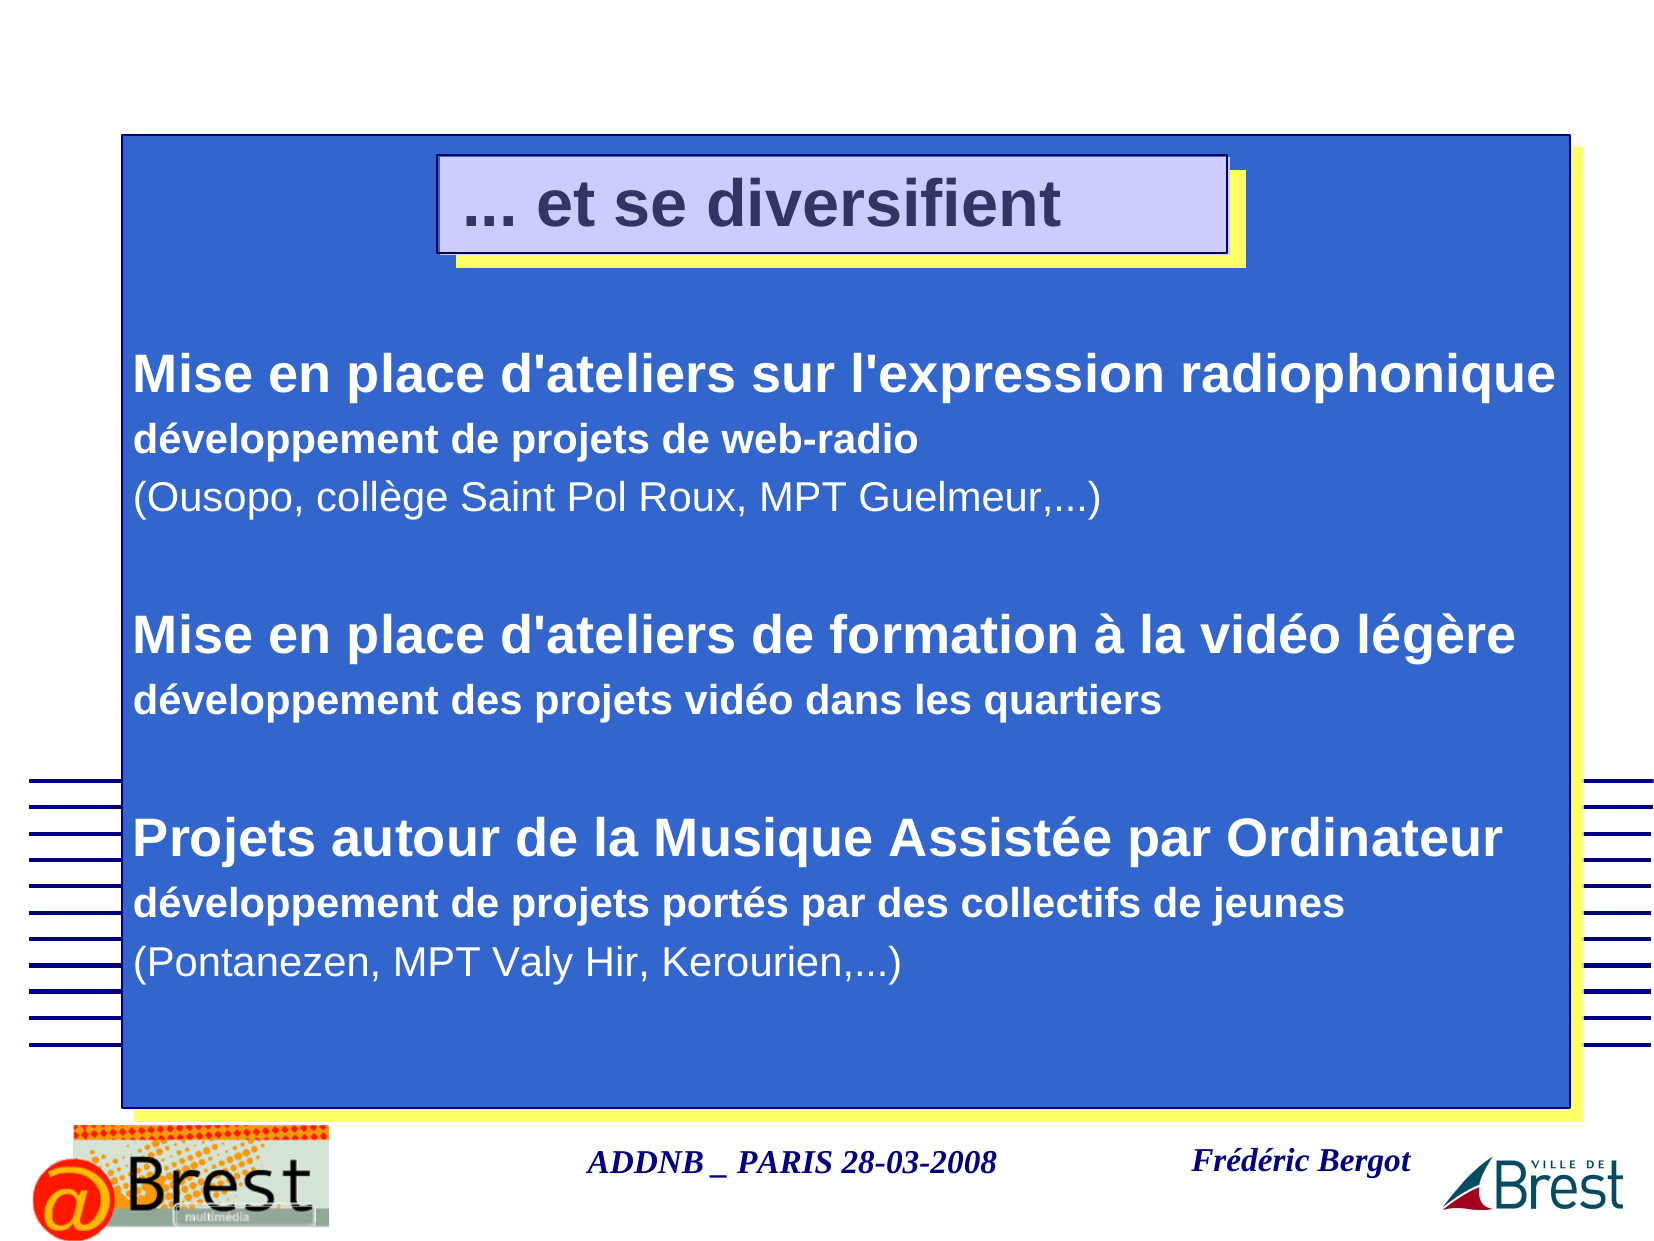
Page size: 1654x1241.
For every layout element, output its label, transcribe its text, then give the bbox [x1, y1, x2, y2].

picture [28, 1125, 132, 1241]
text_box Mise en place d'ateliers sur l'expression radiophonique développement de projets de web-radio (Ousopo, collège Saint Pol Roux, MPT Guelmeur,...) Mise en place d'ateliers de formation à la vidéo légère développement des projets vidéo dans les quartiers Projets autour de la Musique Assistée par Ordinateur développement de projets portés par des collectifs de jeunes (Pontanezen, MPT Valy Hir, Kerourien,...) [132, 343, 1560, 1241]
text_box ... et se diversifient [462, 165, 1332, 246]
picture [1560, 1179, 1572, 1190]
picture [1560, 1128, 1651, 1238]
text_box [440, 157, 1246, 268]
